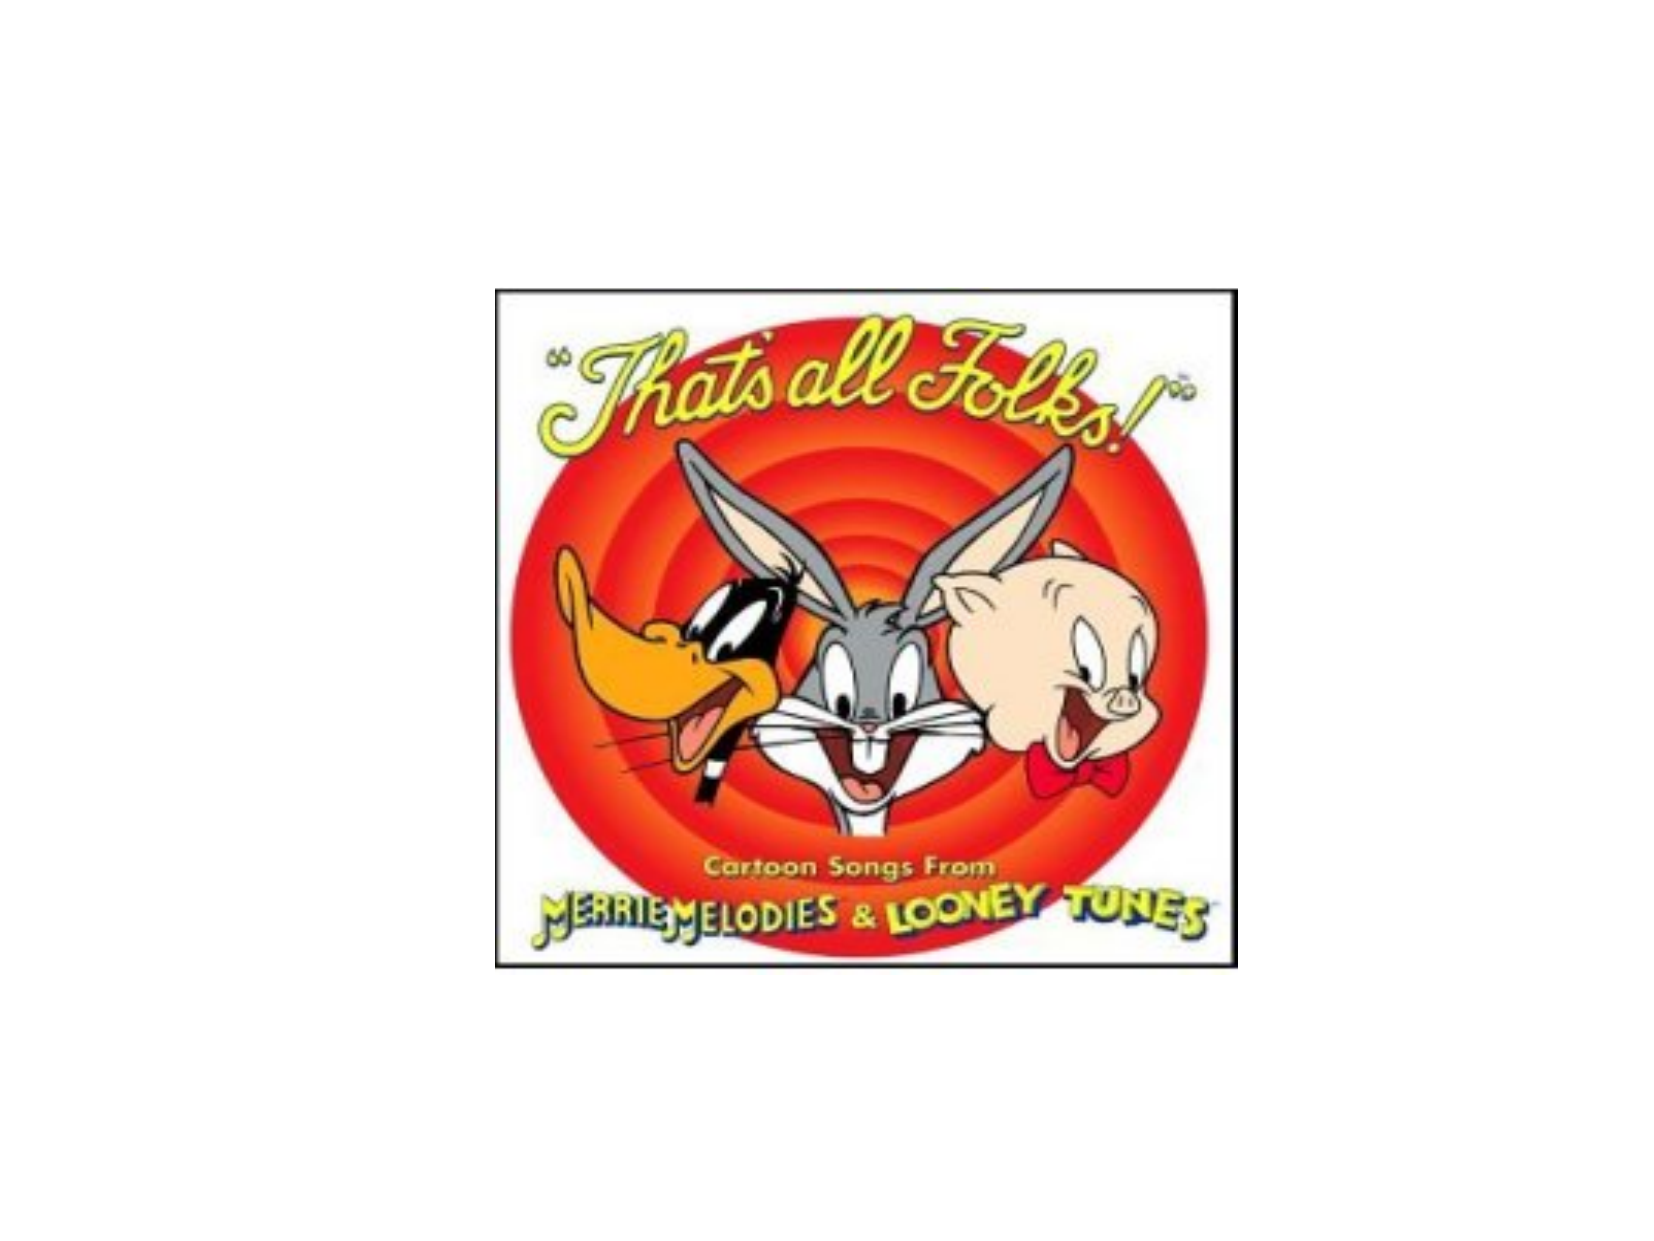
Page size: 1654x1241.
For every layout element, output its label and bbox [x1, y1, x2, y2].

picture [495, 287, 1238, 976]
